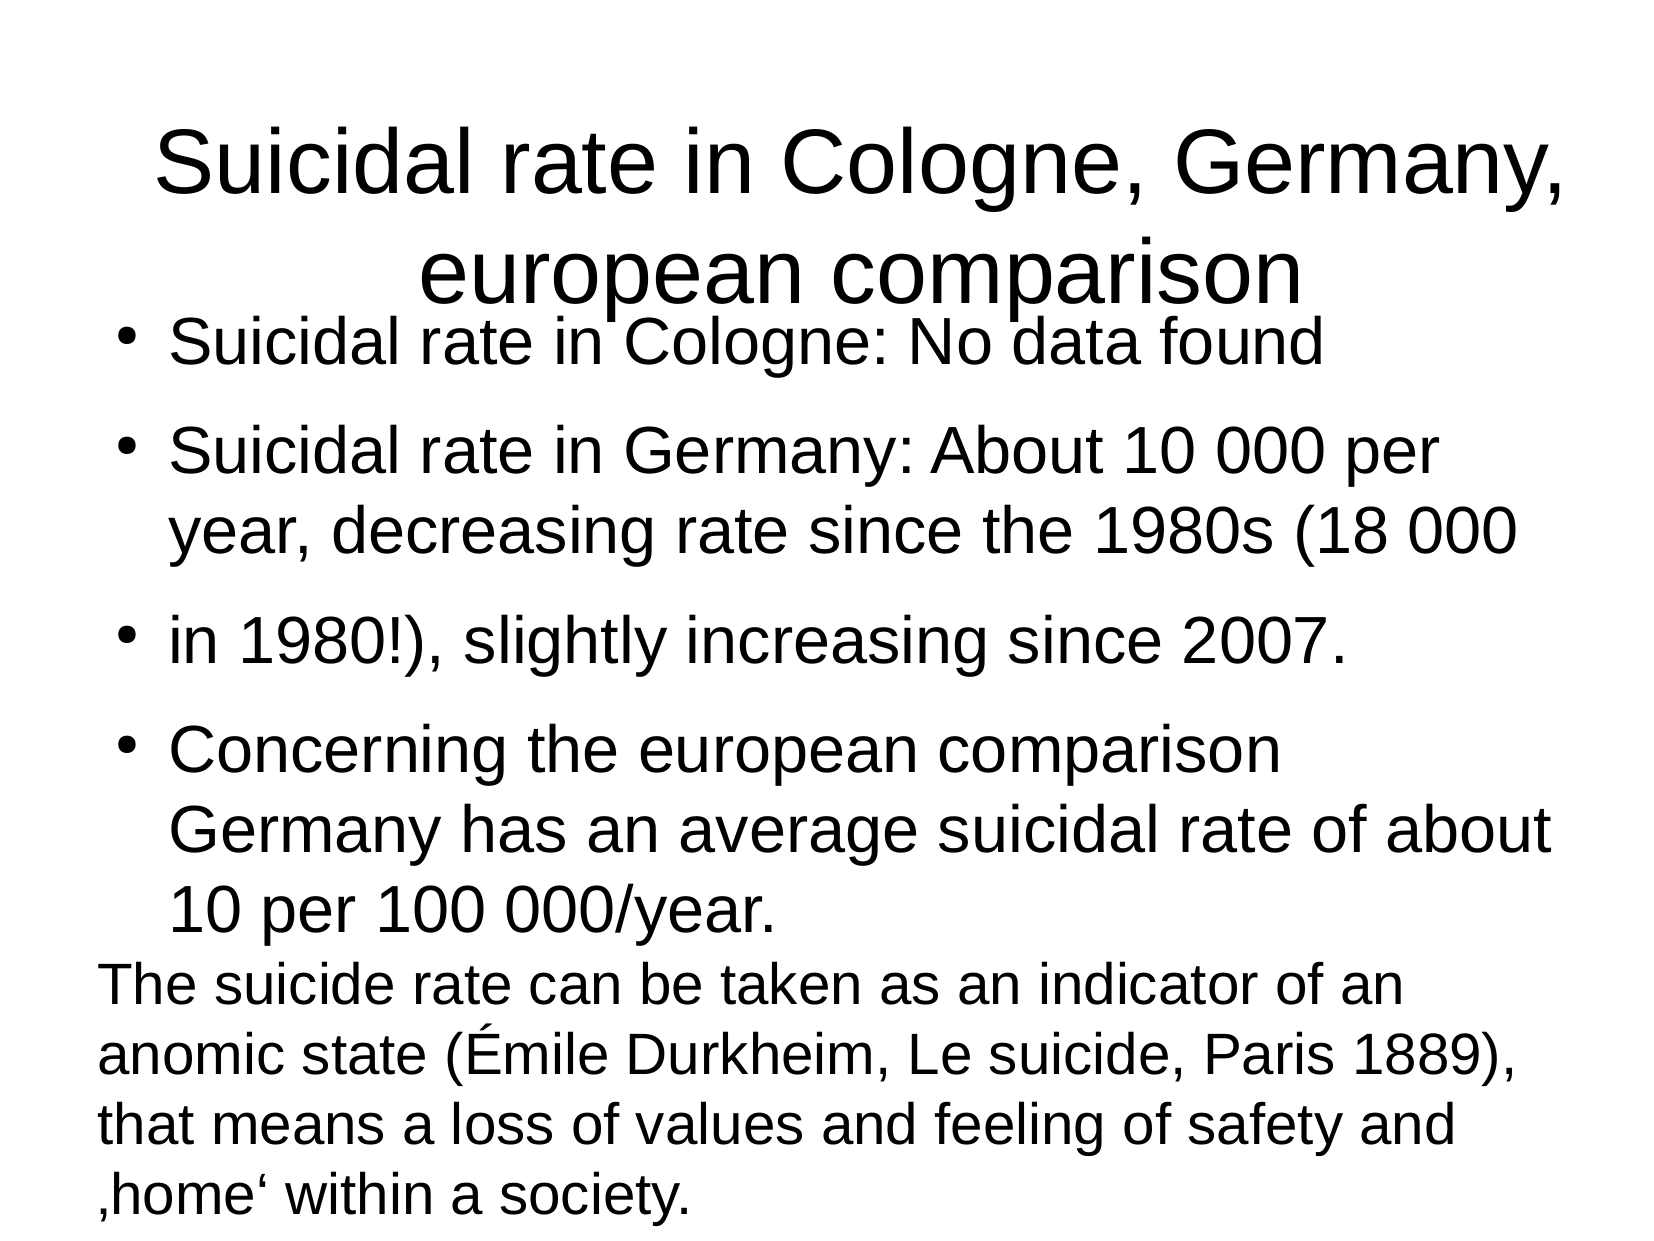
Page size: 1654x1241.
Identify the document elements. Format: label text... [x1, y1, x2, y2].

title Suicidal rate in Cologne, Germany, european comparison [118, 0, 1607, 278]
list Suicidal rate in Cologne: No data found Suicidal rate in Germany: About 10 000 per year, decreasing rate since the 1980s (18 000 in 1980!), slightly increasing since 2007. Concerning the european comparison Germany has an average suicidal rate of about 10 per 100 000/year. The suicide rate can be taken as an indicator of an anomic state (Émile Durkheim, Le suicide, Paris 1889), that means a loss of values and feeling of safety and ‚home‘ within a society. [82, 290, 1571, 1010]
